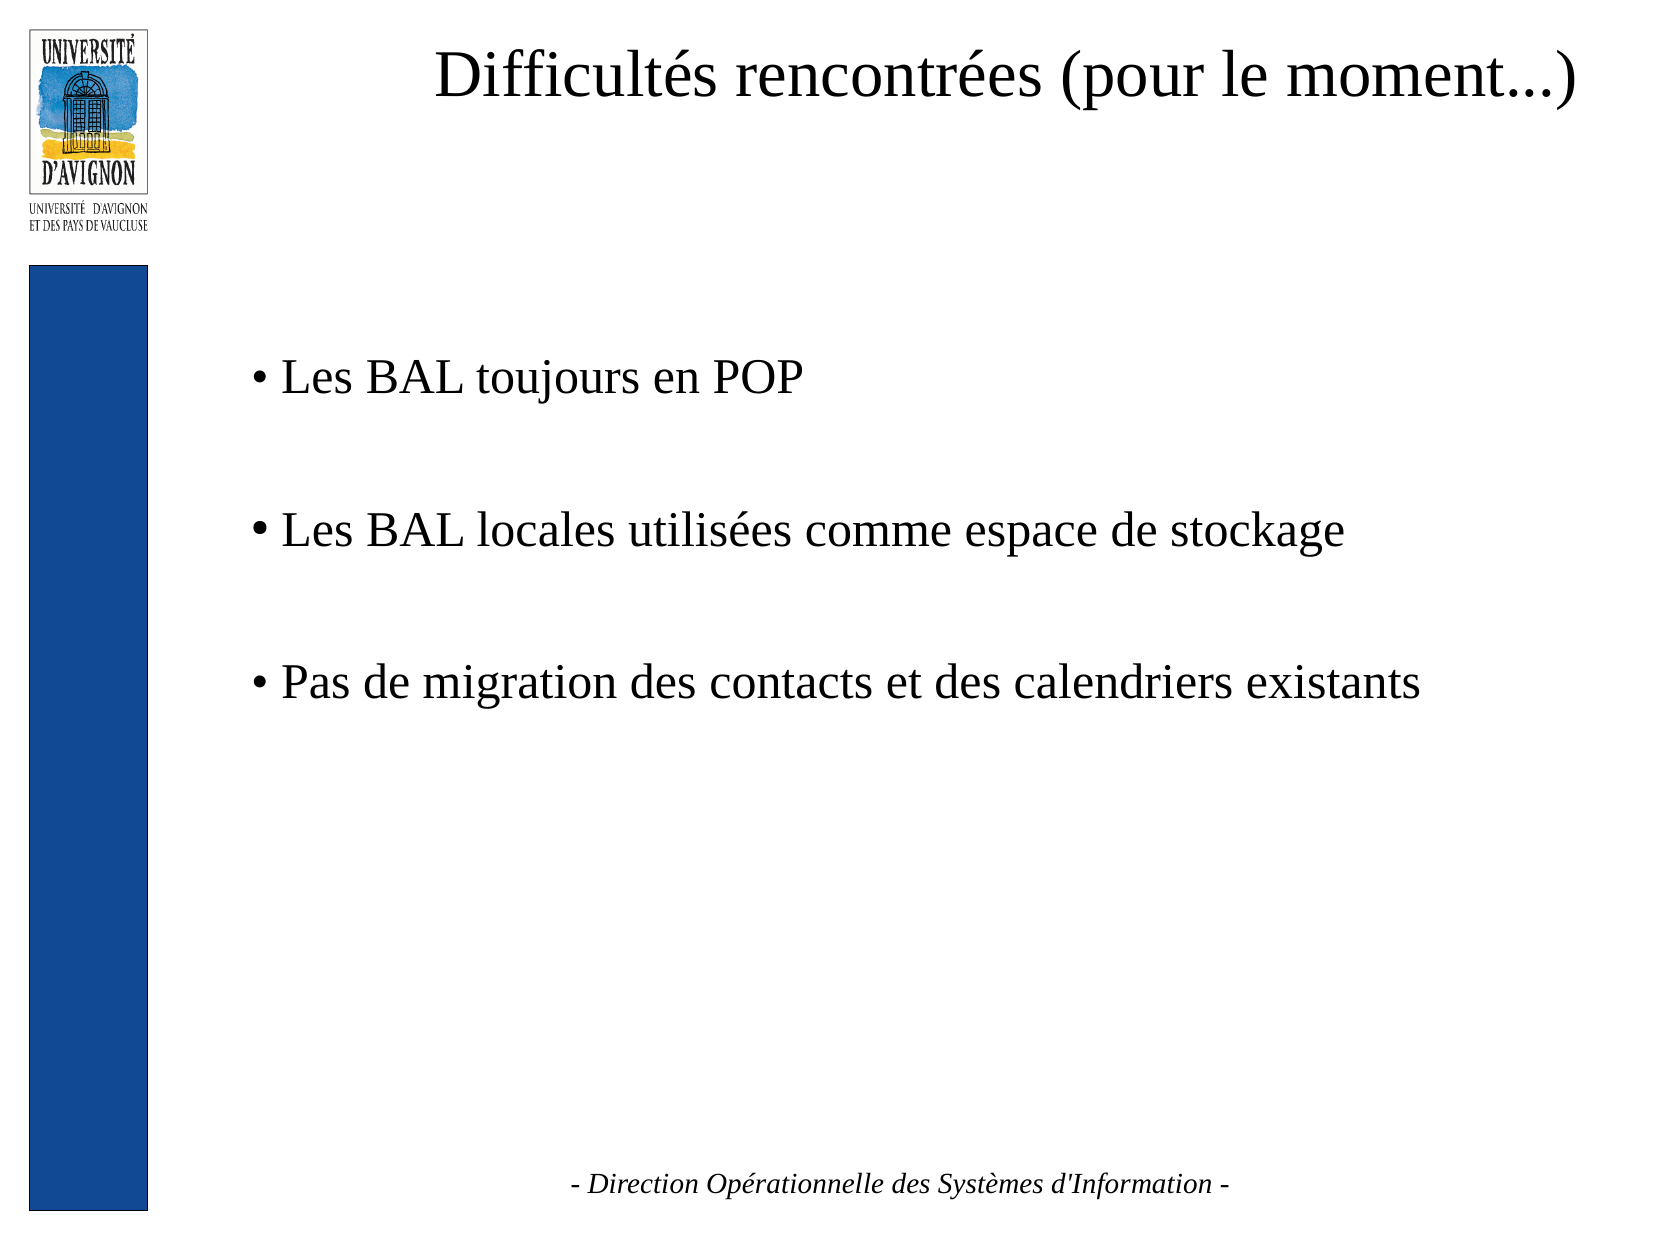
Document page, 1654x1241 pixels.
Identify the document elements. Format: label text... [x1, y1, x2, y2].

text_box Difficultés rencontrées (pour le moment...) [177, 29, 1595, 119]
text_box - Direction Opérationnelle des Systèmes d'Information - [236, 1160, 1566, 1208]
picture [29, 29, 148, 236]
text_box • Les BAL toujours en POP Les BAL locales utilisées comme espace de stockage • Pas de migration des contacts et des calendriers existants [236, 265, 1536, 717]
text_box [29, 265, 148, 1211]
